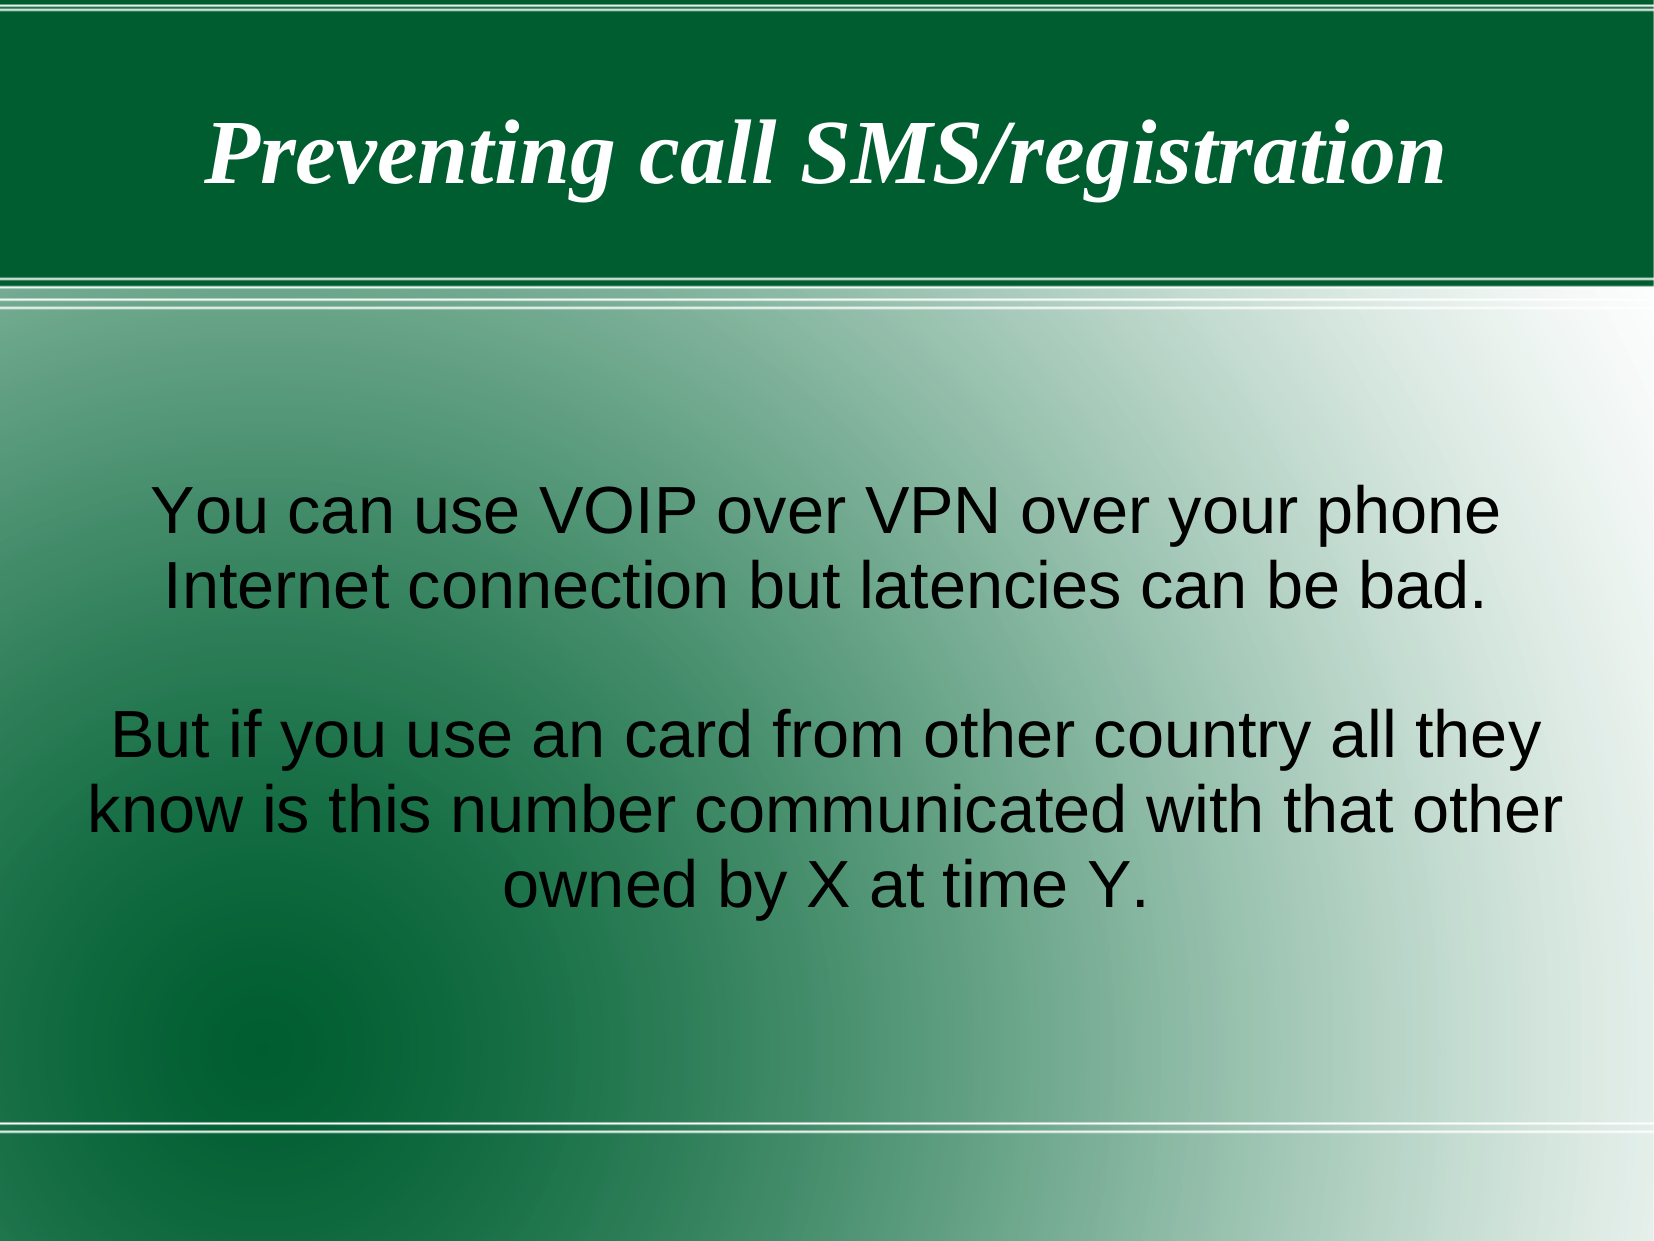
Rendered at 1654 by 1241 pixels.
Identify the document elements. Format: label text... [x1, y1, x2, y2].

title Preventing call SMS/registration [82, 49, 1571, 257]
picture [0, 0, 1654, 1241]
subtitle You can use VOIP over VPN over your phone Internet connection but latencies can be bad. But if you use an card from other country all they know is this number communicated with that other owned by X at time Y. [82, 337, 1571, 1057]
